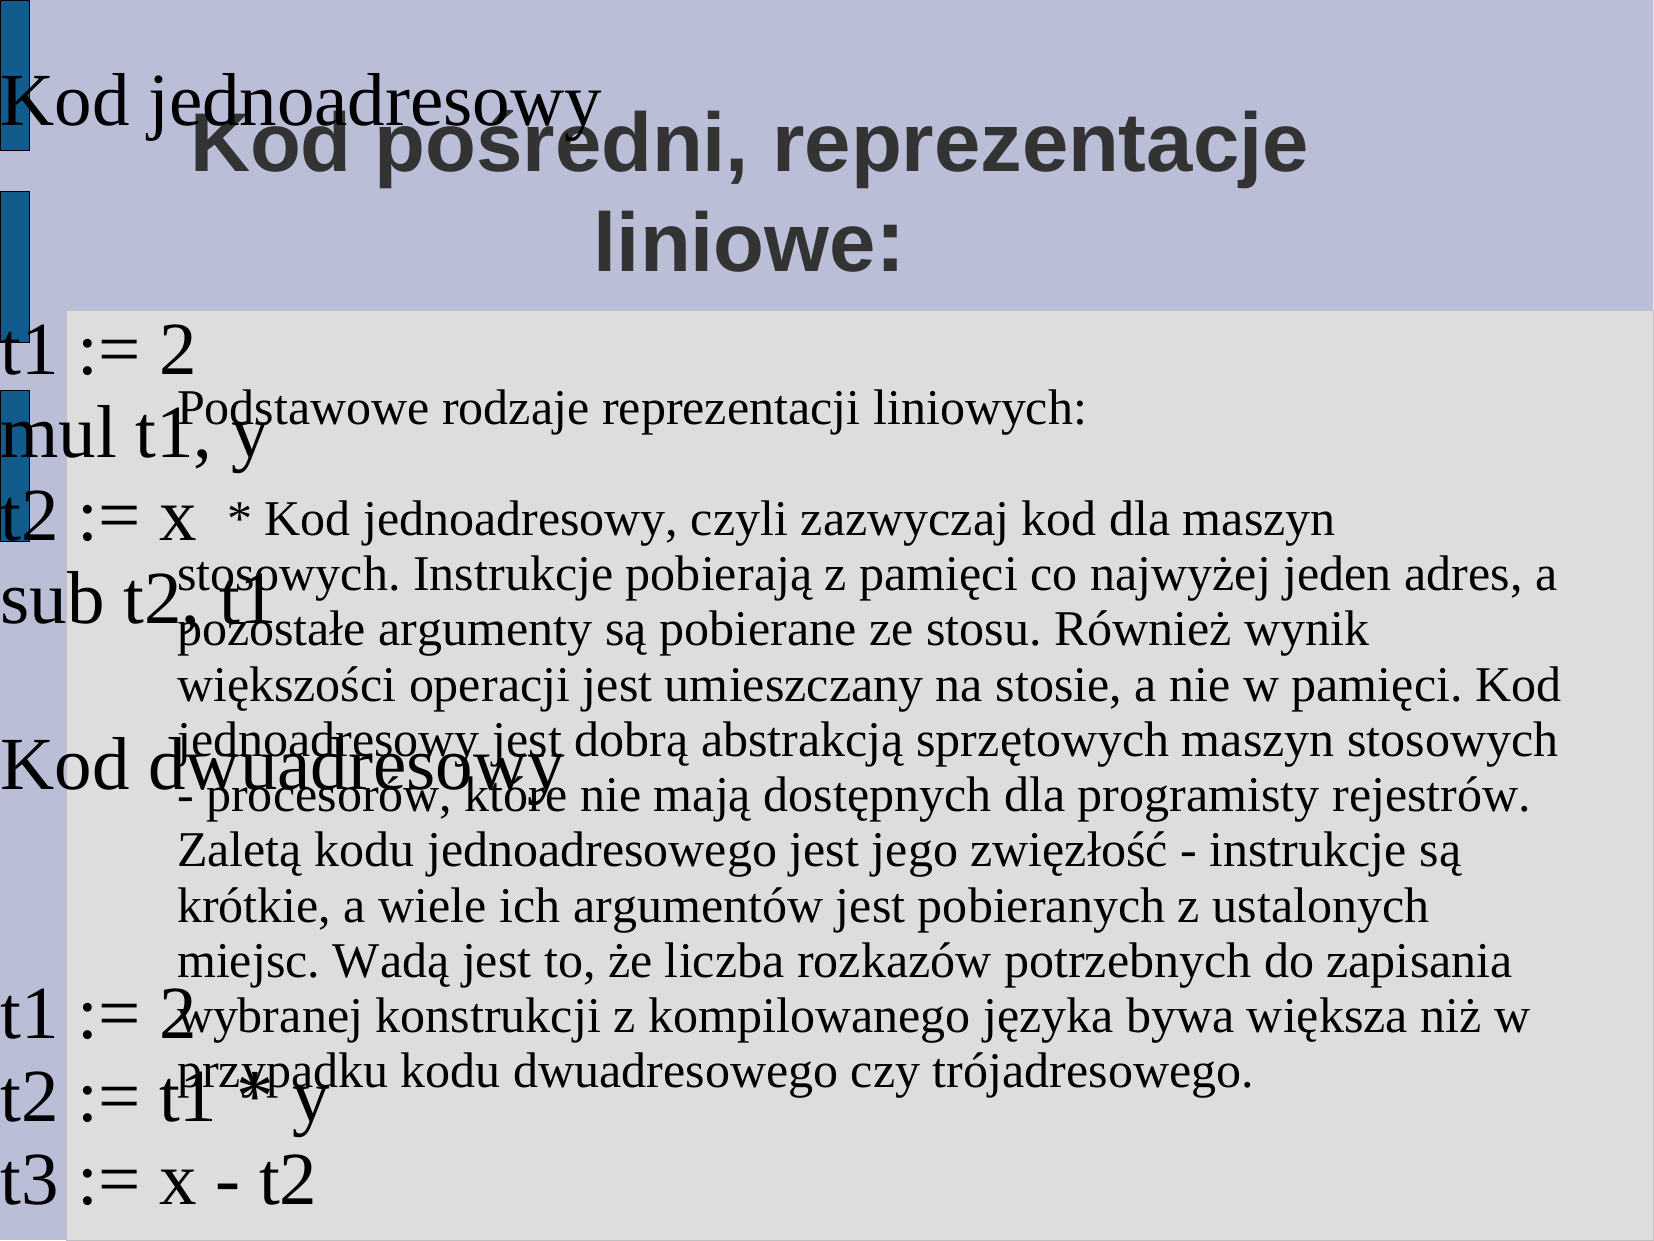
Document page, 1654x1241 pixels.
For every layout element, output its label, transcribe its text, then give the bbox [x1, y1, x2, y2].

title Kod pośredni, reprezentacje liniowe: [112, 88, 1388, 300]
text_box Podstawowe rodzaje reprezentacji liniowych: * Kod jednoadresowy, czyli zazwyczaj kod dla maszyn stosowych. Instrukcje pobierają z pamięci co najwyżej jeden adres, a pozostałe argumenty są pobierane ze stosu. Również wynik większości operacji jest umieszczany na stosie, a nie w pamięci. Kod jednoadresowy jest dobrą abstrakcją sprzętowych maszyn stosowych - procesorów, które nie mają dostępnych dla programisty rejestrów. Zaletą kodu jednoadresowego jest jego zwięzłość - instrukcje są krótkie, a wiele ich argumentów jest pobieranych z ustalonych miejsc. Wadą jest to, że liczba rozkazów potrzebnych do zapisania wybranej konstrukcji z kompilowanego języka bywa większa niż w przypadku kodu dwuadresowego czy trójadresowego. [177, 324, 1565, 1123]
